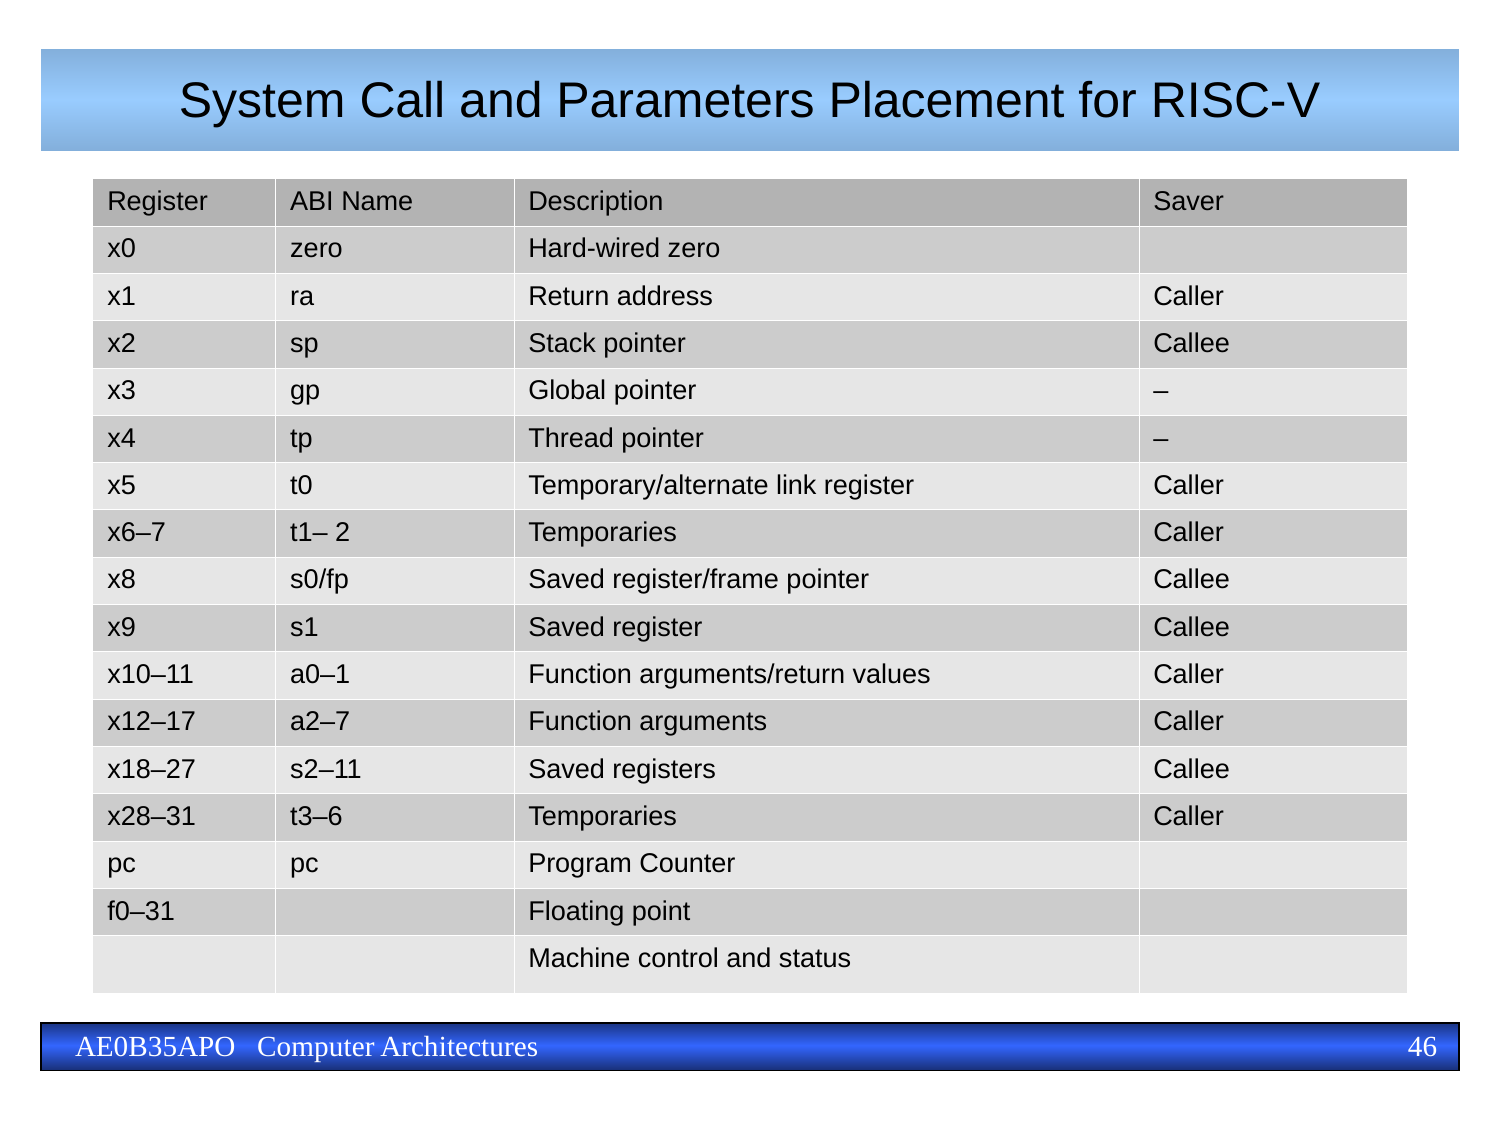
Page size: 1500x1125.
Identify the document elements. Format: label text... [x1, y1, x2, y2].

table_cell pc [93, 842, 275, 888]
table_cell Caller [1140, 274, 1407, 320]
table_cell [1140, 842, 1407, 888]
table_cell sp [276, 321, 514, 368]
table_header ABI Name [276, 179, 514, 226]
table_cell [276, 889, 514, 935]
table_cell x9 [93, 605, 275, 651]
table_cell Thread pointer [515, 416, 1139, 462]
table_cell tp [276, 416, 514, 462]
table_cell a0–1 [276, 652, 514, 699]
table_cell x6–7 [93, 510, 275, 557]
table_cell x3 [93, 369, 275, 415]
table_cell [93, 936, 275, 993]
table_cell Temporaries [515, 510, 1139, 557]
table_cell Caller [1140, 652, 1407, 699]
table_cell x10–11 [93, 652, 275, 699]
table_cell t1– 2 [276, 510, 514, 557]
table_cell s1 [276, 605, 514, 651]
table_cell Caller [1140, 794, 1407, 841]
table_cell Caller [1140, 463, 1407, 509]
table_cell Stack pointer [515, 321, 1139, 368]
table_cell Temporaries [515, 794, 1139, 841]
table_header Register [93, 179, 275, 226]
table_cell [276, 936, 514, 993]
table_cell x2 [93, 321, 275, 368]
table_cell Temporary/alternate link register [515, 463, 1139, 509]
table_cell Callee [1140, 321, 1407, 368]
table_cell [1140, 936, 1407, 993]
table_cell – [1140, 369, 1407, 415]
table_header Description [515, 179, 1139, 226]
table_cell a2–7 [276, 700, 514, 746]
table_cell t3–6 [276, 794, 514, 841]
table_cell zero [276, 227, 514, 273]
table_cell ra [276, 274, 514, 320]
table_cell Machine control and status [515, 936, 1139, 993]
table_cell Return address [515, 274, 1139, 320]
table_cell x1 [93, 274, 275, 320]
table_cell Callee [1140, 558, 1407, 604]
table_cell Program Counter [515, 842, 1139, 888]
table_cell x18–27 [93, 747, 275, 793]
table_cell Floating point [515, 889, 1139, 935]
table_cell Saved register/frame pointer [515, 558, 1139, 604]
table_cell Callee [1140, 605, 1407, 651]
table_cell [1140, 227, 1407, 273]
table_cell x12–17 [93, 700, 275, 746]
table_cell x4 [93, 416, 275, 462]
table_cell Saved register [515, 605, 1139, 651]
table_cell pc [276, 842, 514, 888]
table_cell Function arguments/return values [515, 652, 1139, 699]
table_header Saver [1140, 179, 1407, 226]
table_cell x28–31 [93, 794, 275, 841]
table_cell Caller [1140, 700, 1407, 746]
table_cell s2–11 [276, 747, 514, 793]
table_cell x5 [93, 463, 275, 509]
table_cell Hard-wired zero [515, 227, 1139, 273]
table_cell x0 [93, 227, 275, 273]
table_cell Function arguments [515, 700, 1139, 746]
title System Call and Parameters Placement for RISC-V [41, 49, 1459, 151]
table_cell [1140, 889, 1407, 935]
table_cell Callee [1140, 747, 1407, 793]
table_cell – [1140, 416, 1407, 462]
table_cell f0–31 [93, 889, 275, 935]
table_cell x8 [93, 558, 275, 604]
table_cell Saved registers [515, 747, 1139, 793]
table_cell Global pointer [515, 369, 1139, 415]
table_cell Caller [1140, 510, 1407, 557]
table_cell gp [276, 369, 514, 415]
table_cell s0/fp [276, 558, 514, 604]
table_cell t0 [276, 463, 514, 509]
